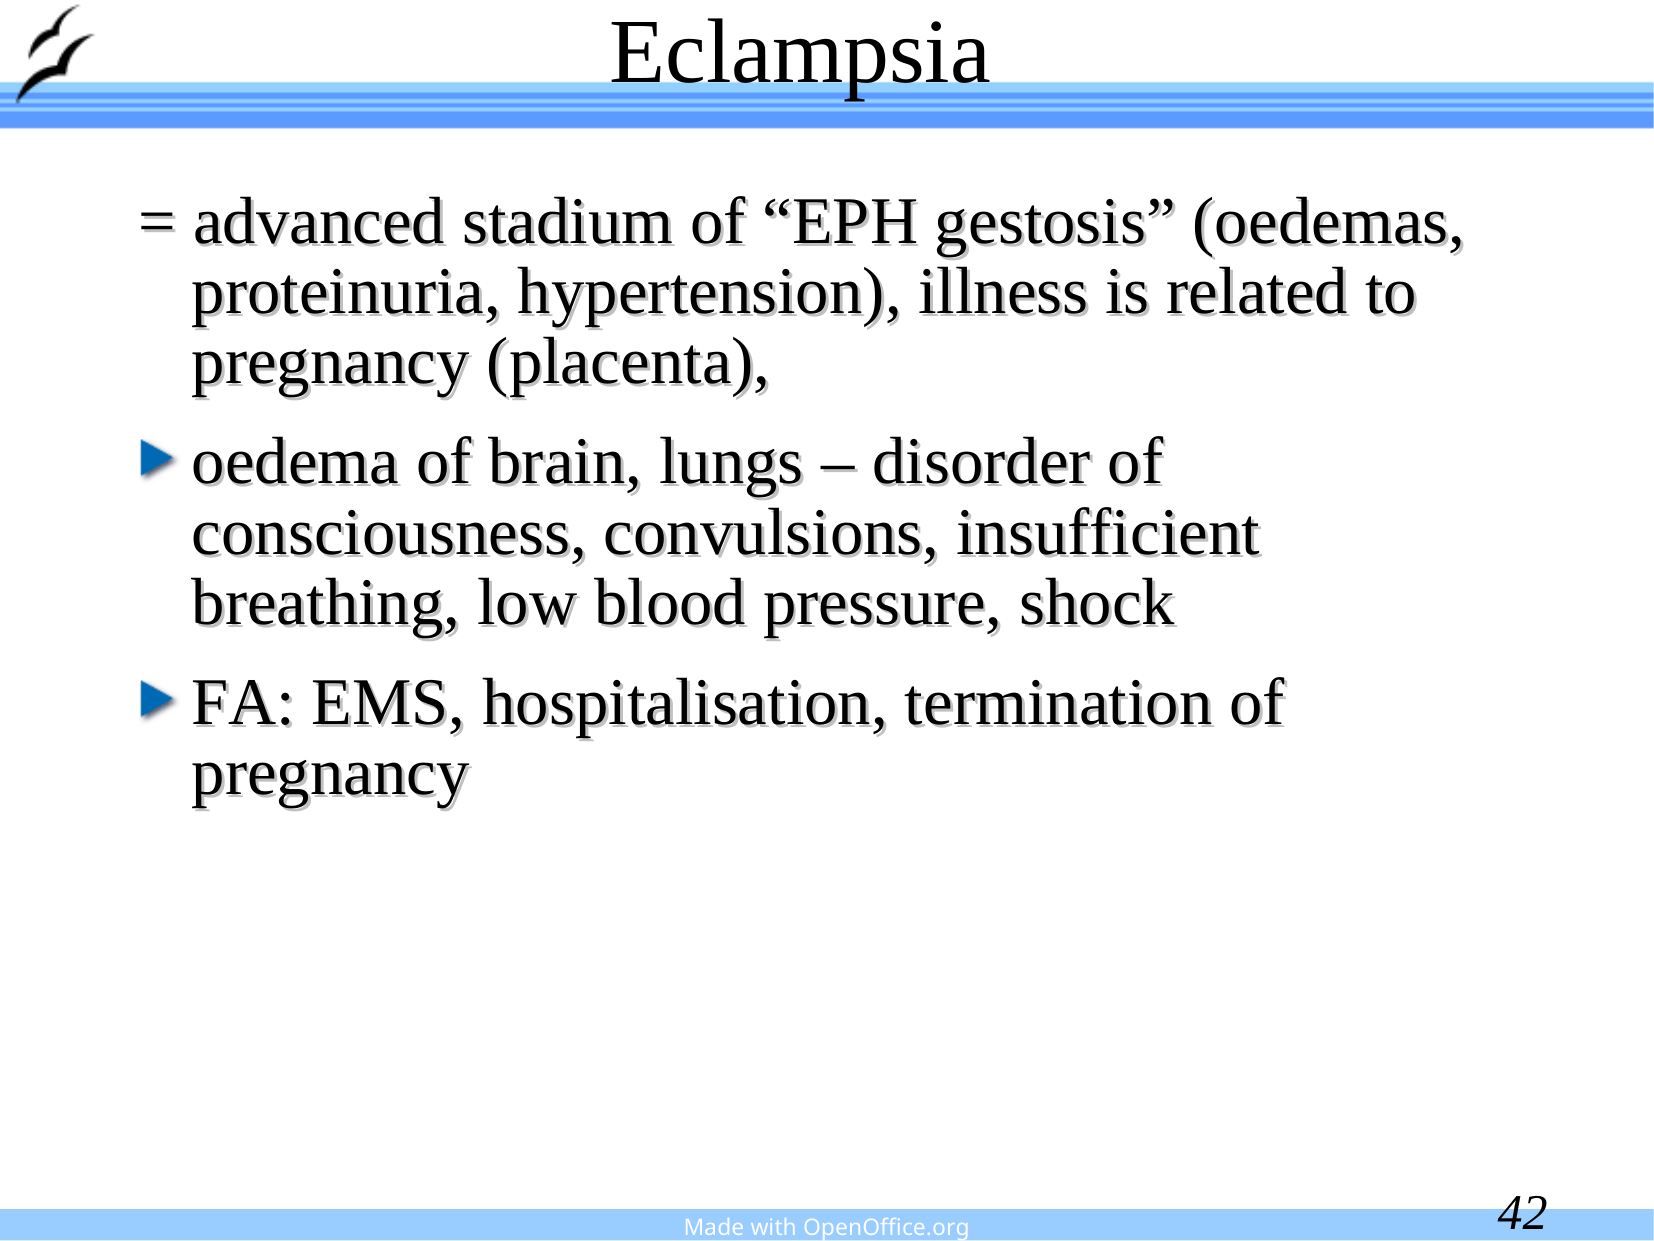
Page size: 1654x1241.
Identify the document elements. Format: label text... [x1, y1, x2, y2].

picture [0, 0, 1654, 133]
list = advanced stadium of “EPH gestosis” (oedemas, proteinuria, hypertension), illness is related to pregnancy (placenta), oedema of brain, lungs – disorder of consciousness, convulsions, insufficient breathing, low blood pressure, shock FA: EMS, hospitalisation, termination of pregnancy [120, 186, 1534, 1195]
title Eclampsia [94, 0, 1507, 107]
